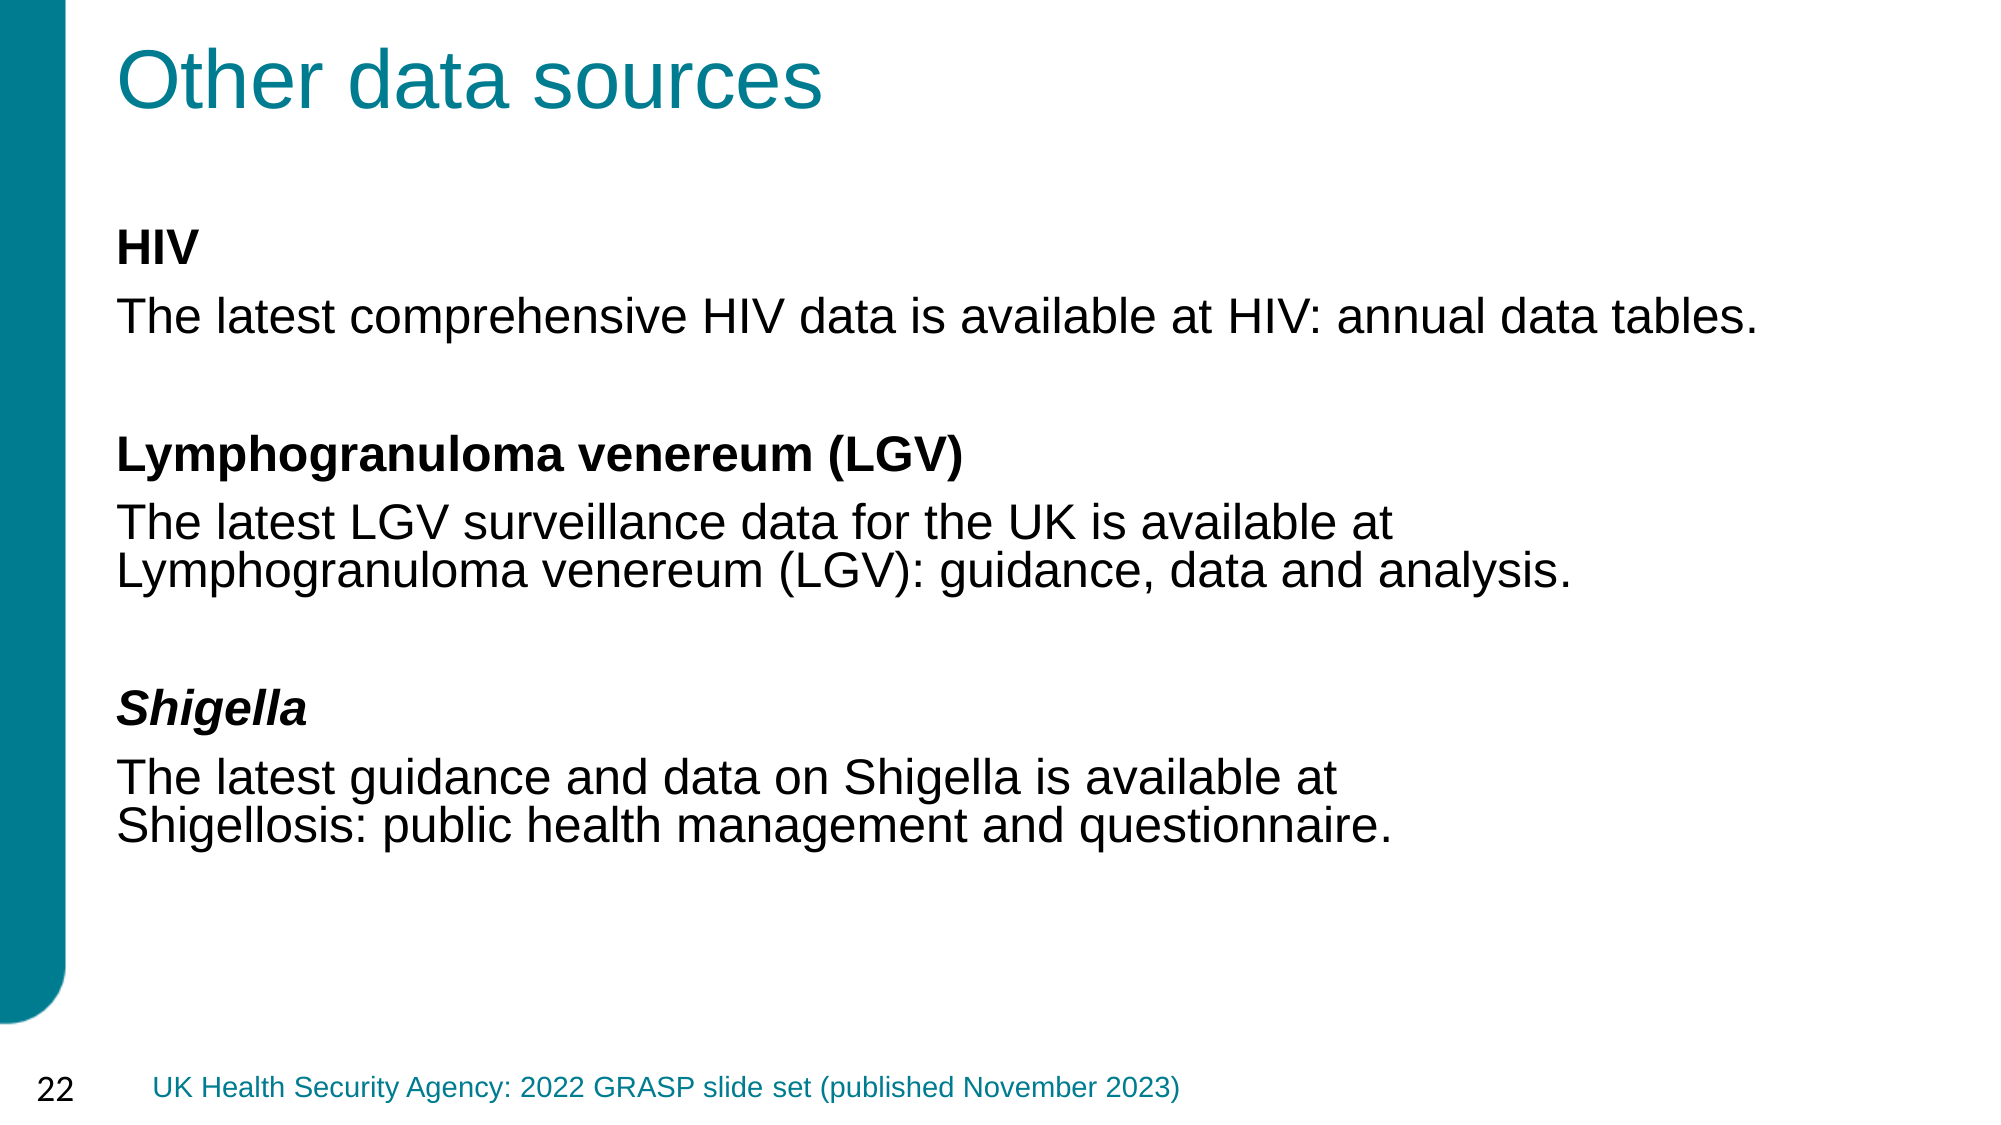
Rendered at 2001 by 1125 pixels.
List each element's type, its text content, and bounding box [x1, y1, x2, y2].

title Other data sources [101, 29, 1926, 189]
text_box [21, 1056, 120, 1117]
text_box UK Health Security Agency: 2022 GRASP slide set (published November 2023) [137, 1056, 1780, 1116]
list HIV The latest comprehensive HIV data is available at HIV: annual data tables. Lymphogranuloma venereum (LGV) The latest LGV surveillance data for the UK is available at Lymphogranuloma venereum (LGV): guidance, data and analysis. Shigella The latest guidance and data on Shigella is available at Shigellosis: public health management and questionnaire. [101, 218, 1926, 933]
